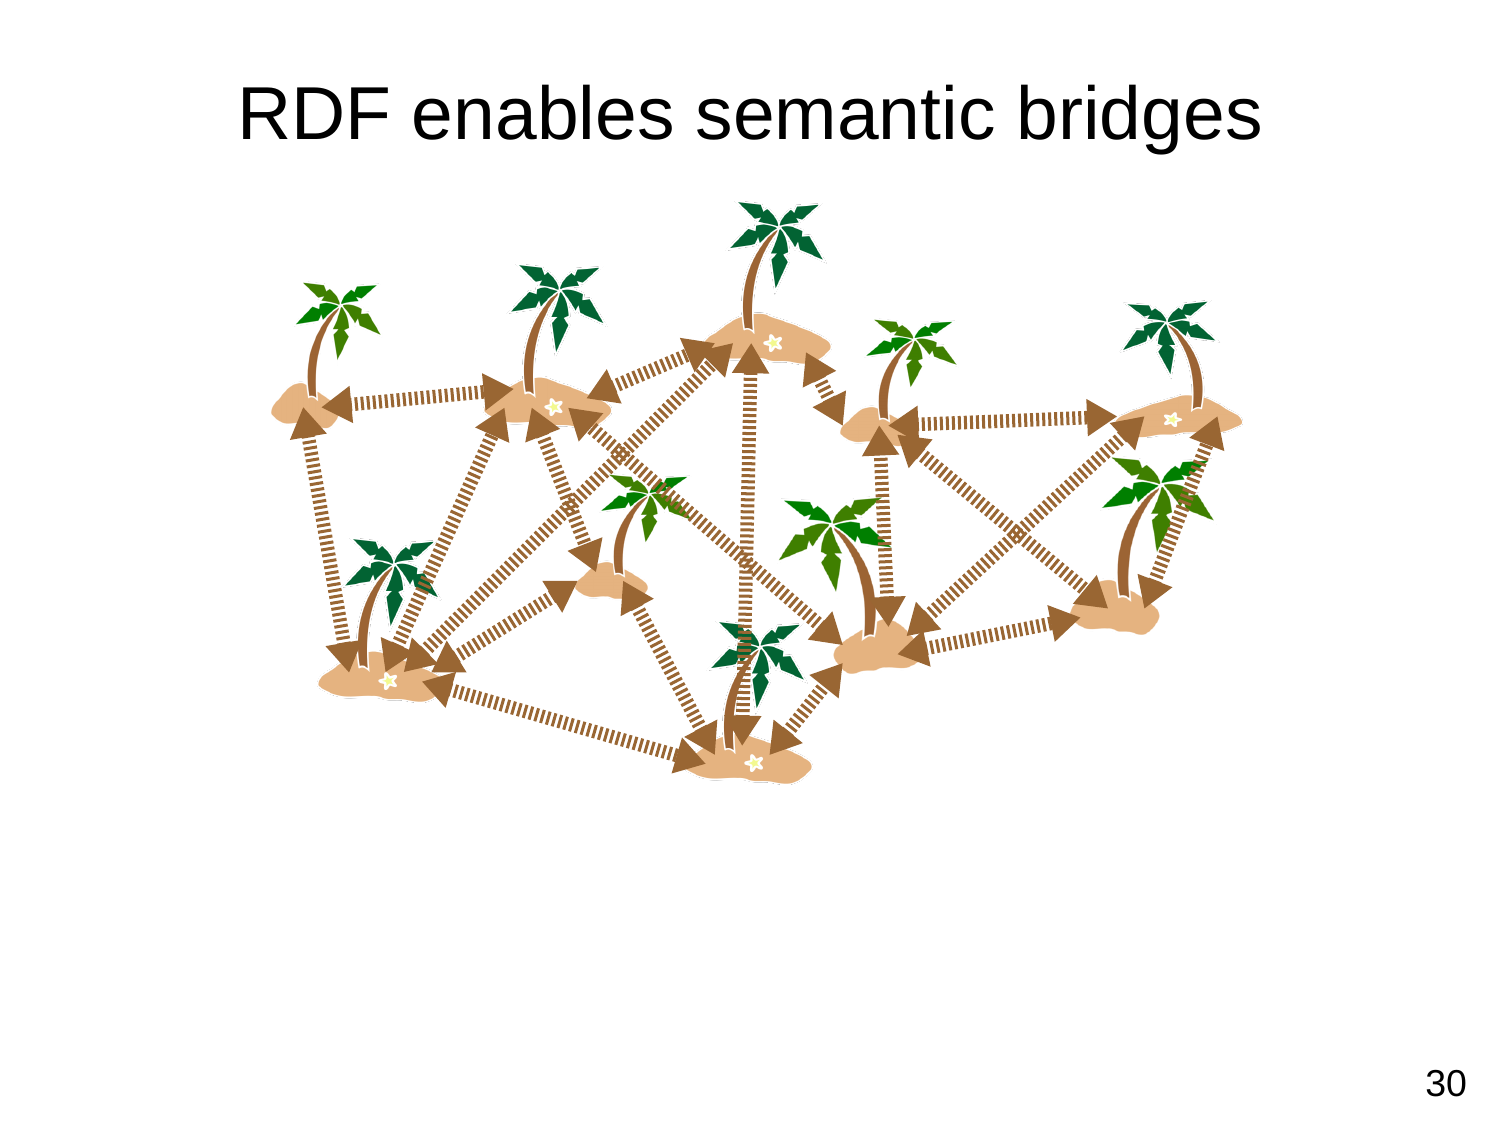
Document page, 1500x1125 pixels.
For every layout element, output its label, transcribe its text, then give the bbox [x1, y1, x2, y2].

picture [1068, 455, 1217, 636]
picture [702, 200, 832, 366]
picture [683, 495, 925, 785]
title RDF enables semantic bridges [75, 15, 1425, 204]
picture [483, 263, 612, 429]
picture [270, 281, 383, 429]
picture [1114, 429, 1121, 438]
picture [574, 473, 694, 602]
picture [1114, 300, 1243, 438]
picture [839, 318, 959, 447]
picture [317, 537, 447, 703]
